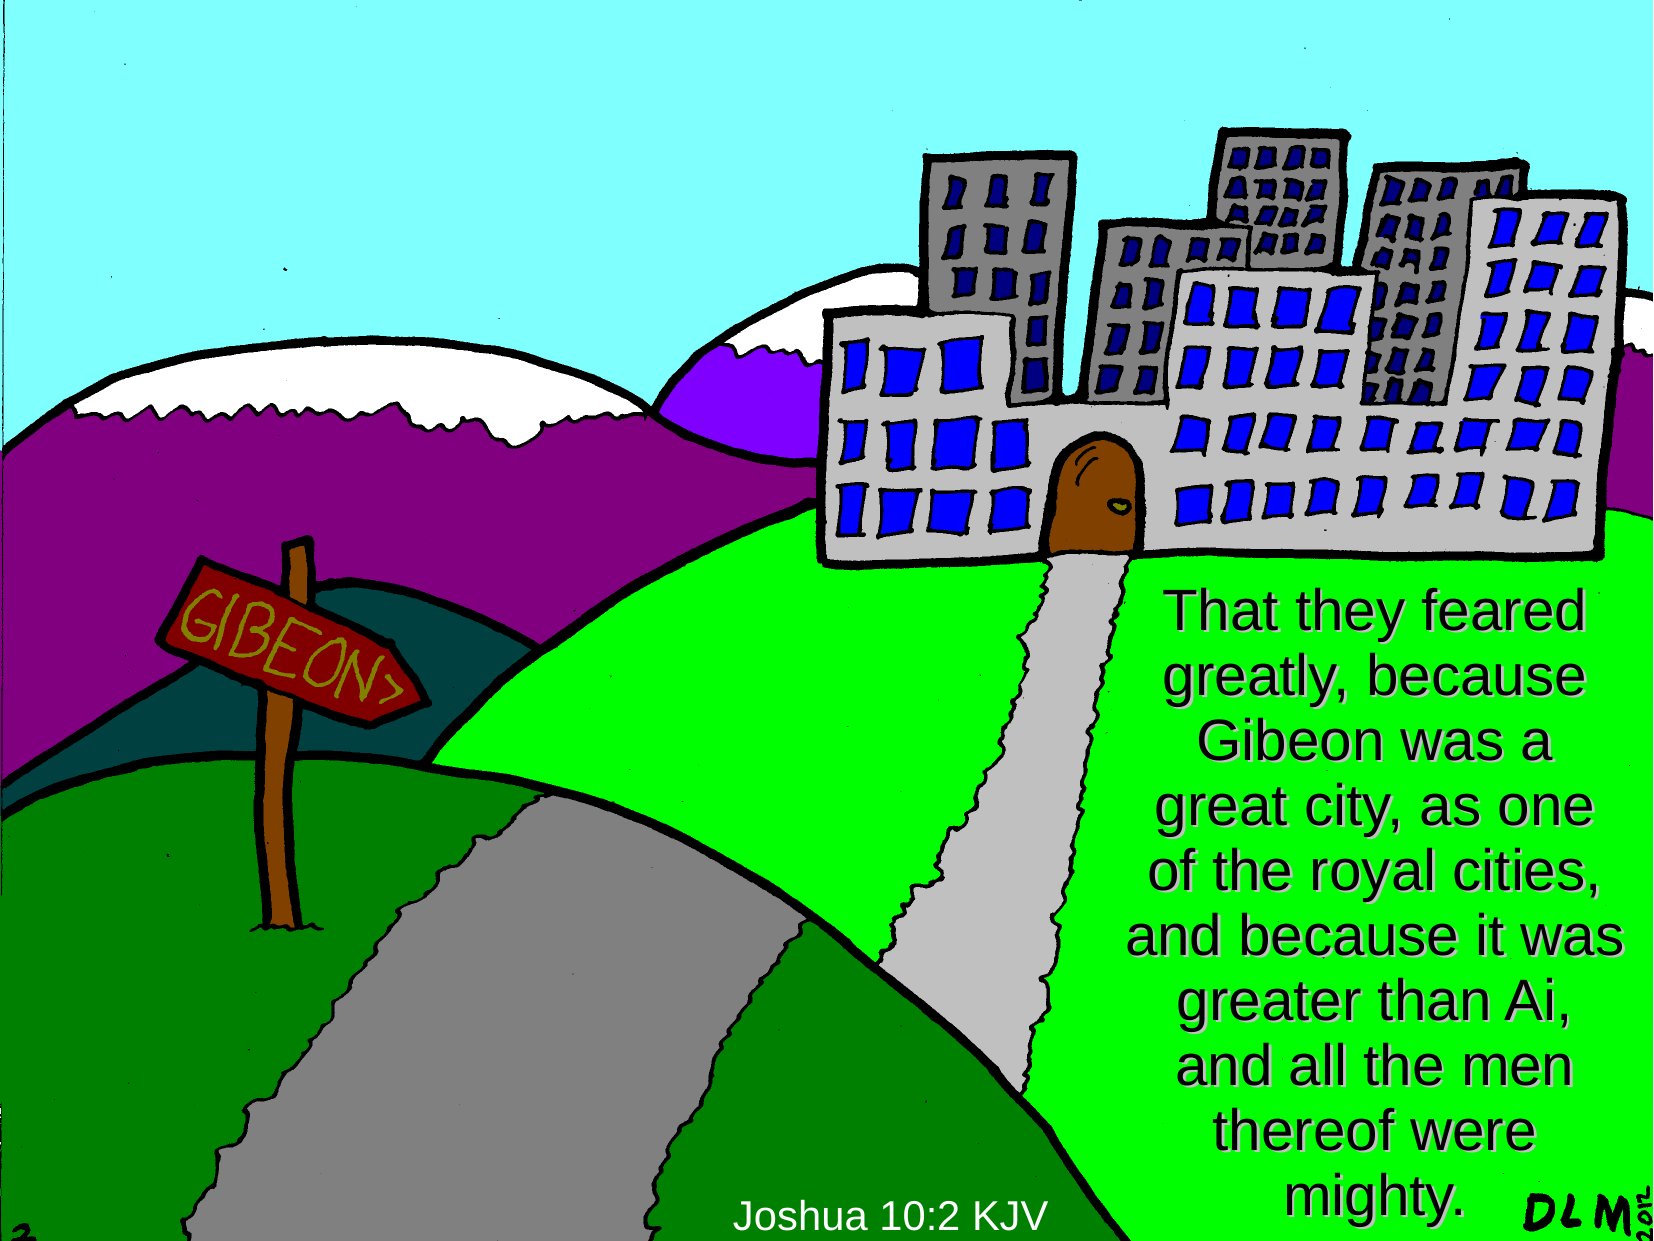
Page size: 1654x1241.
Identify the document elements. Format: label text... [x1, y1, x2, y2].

text_box Joshua 10:2 KJV [701, 1185, 1081, 1241]
text_box That they feared greatly, because Gibeon was a great city, as one of the royal cities, and because it was greater than Ai, and all the men thereof were mighty. [1110, 570, 1641, 1233]
picture [0, 0, 1653, 1241]
